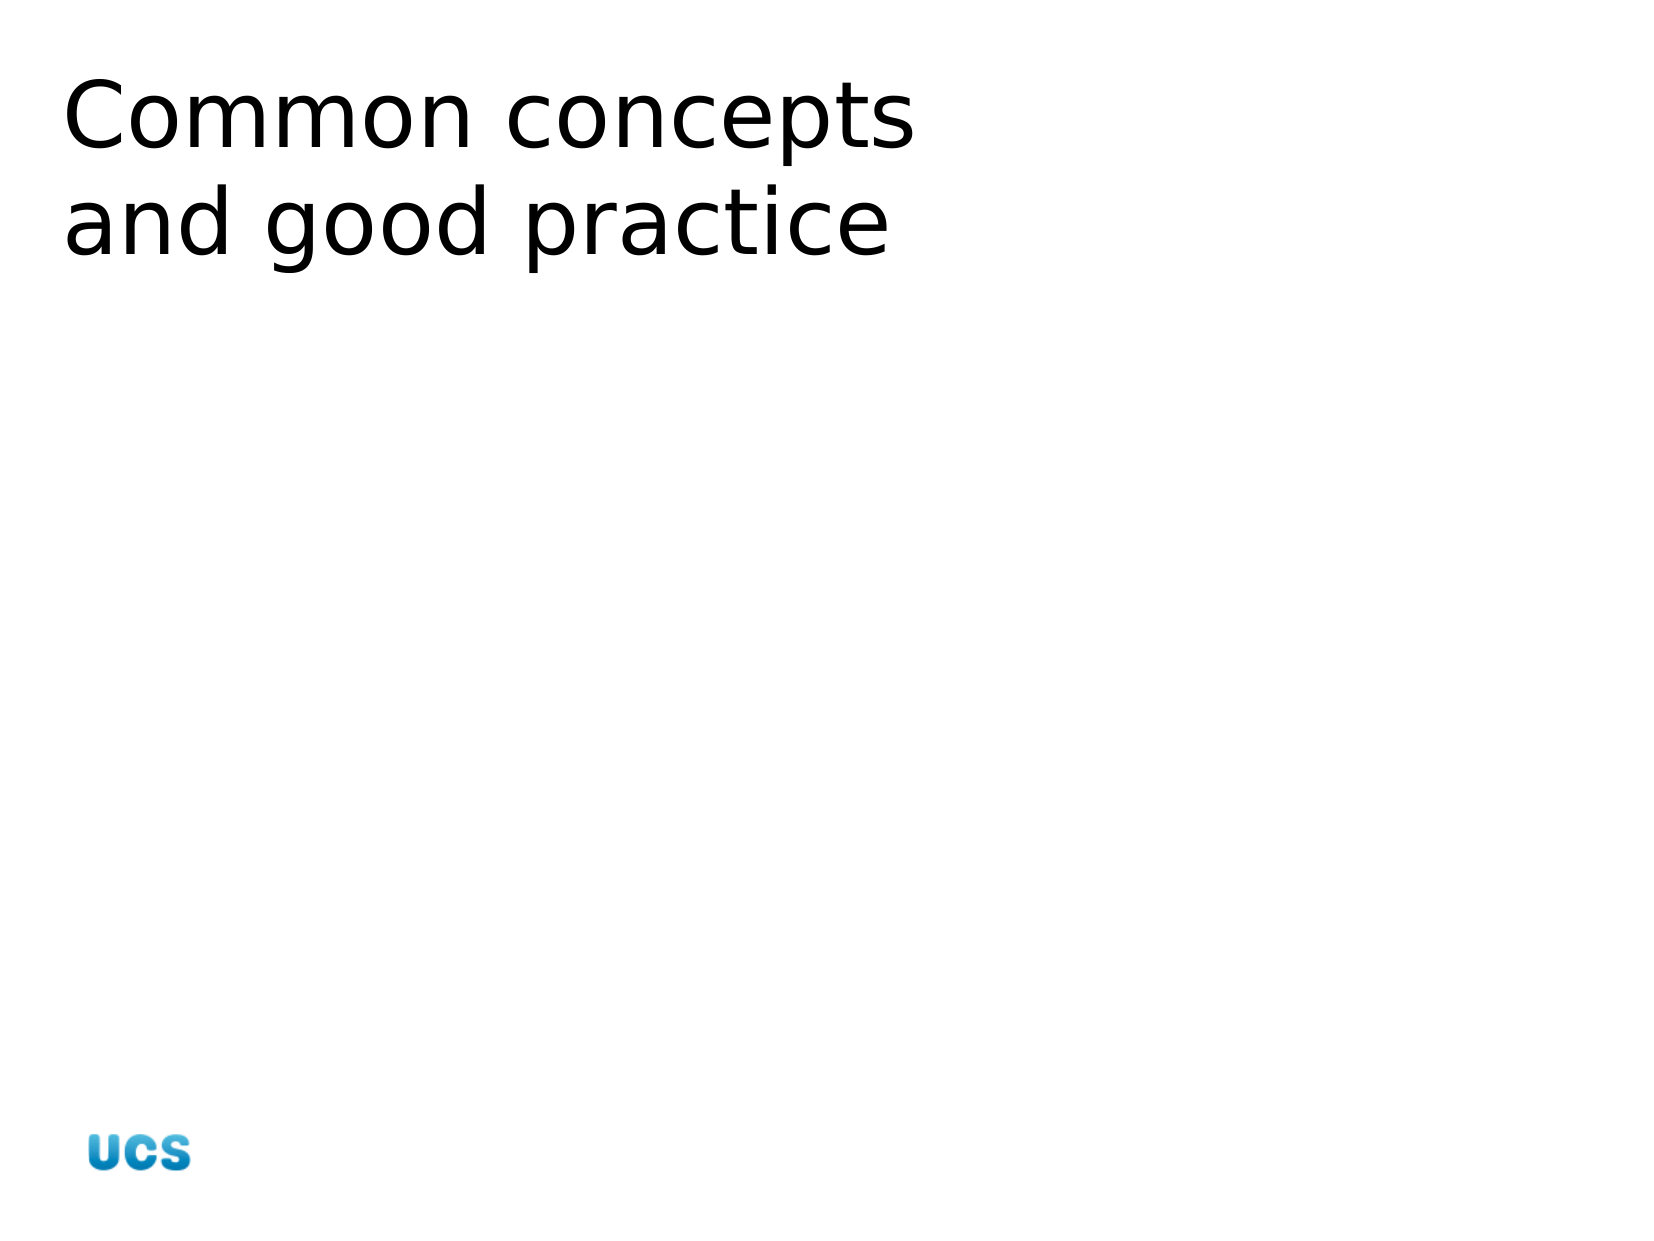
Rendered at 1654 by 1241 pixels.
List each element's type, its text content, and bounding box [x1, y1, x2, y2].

text_box Common concepts and good practice [59, 59, 923, 280]
picture [88, 1133, 191, 1172]
